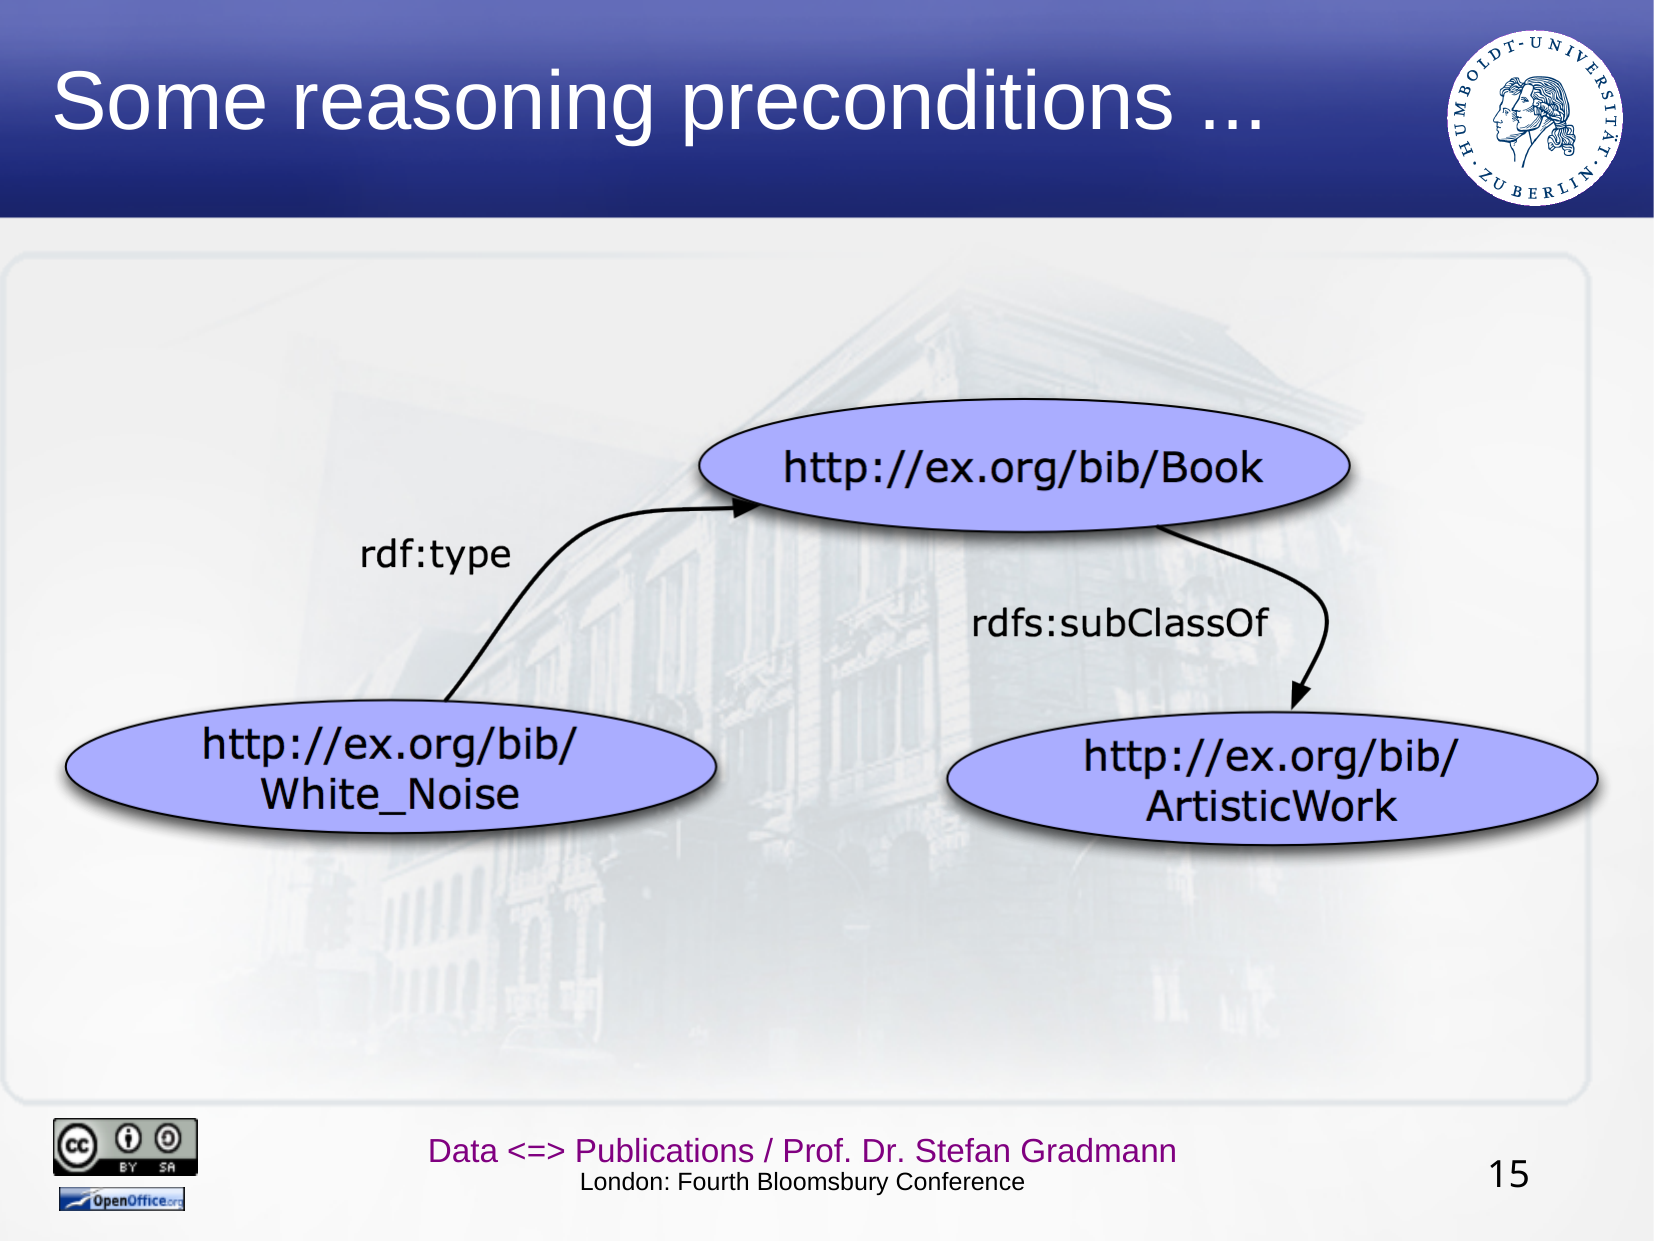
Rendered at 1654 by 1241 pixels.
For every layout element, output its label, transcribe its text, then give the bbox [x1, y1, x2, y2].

title Some reasoning preconditions ... [51, 0, 1536, 205]
picture [0, 0, 1654, 1241]
